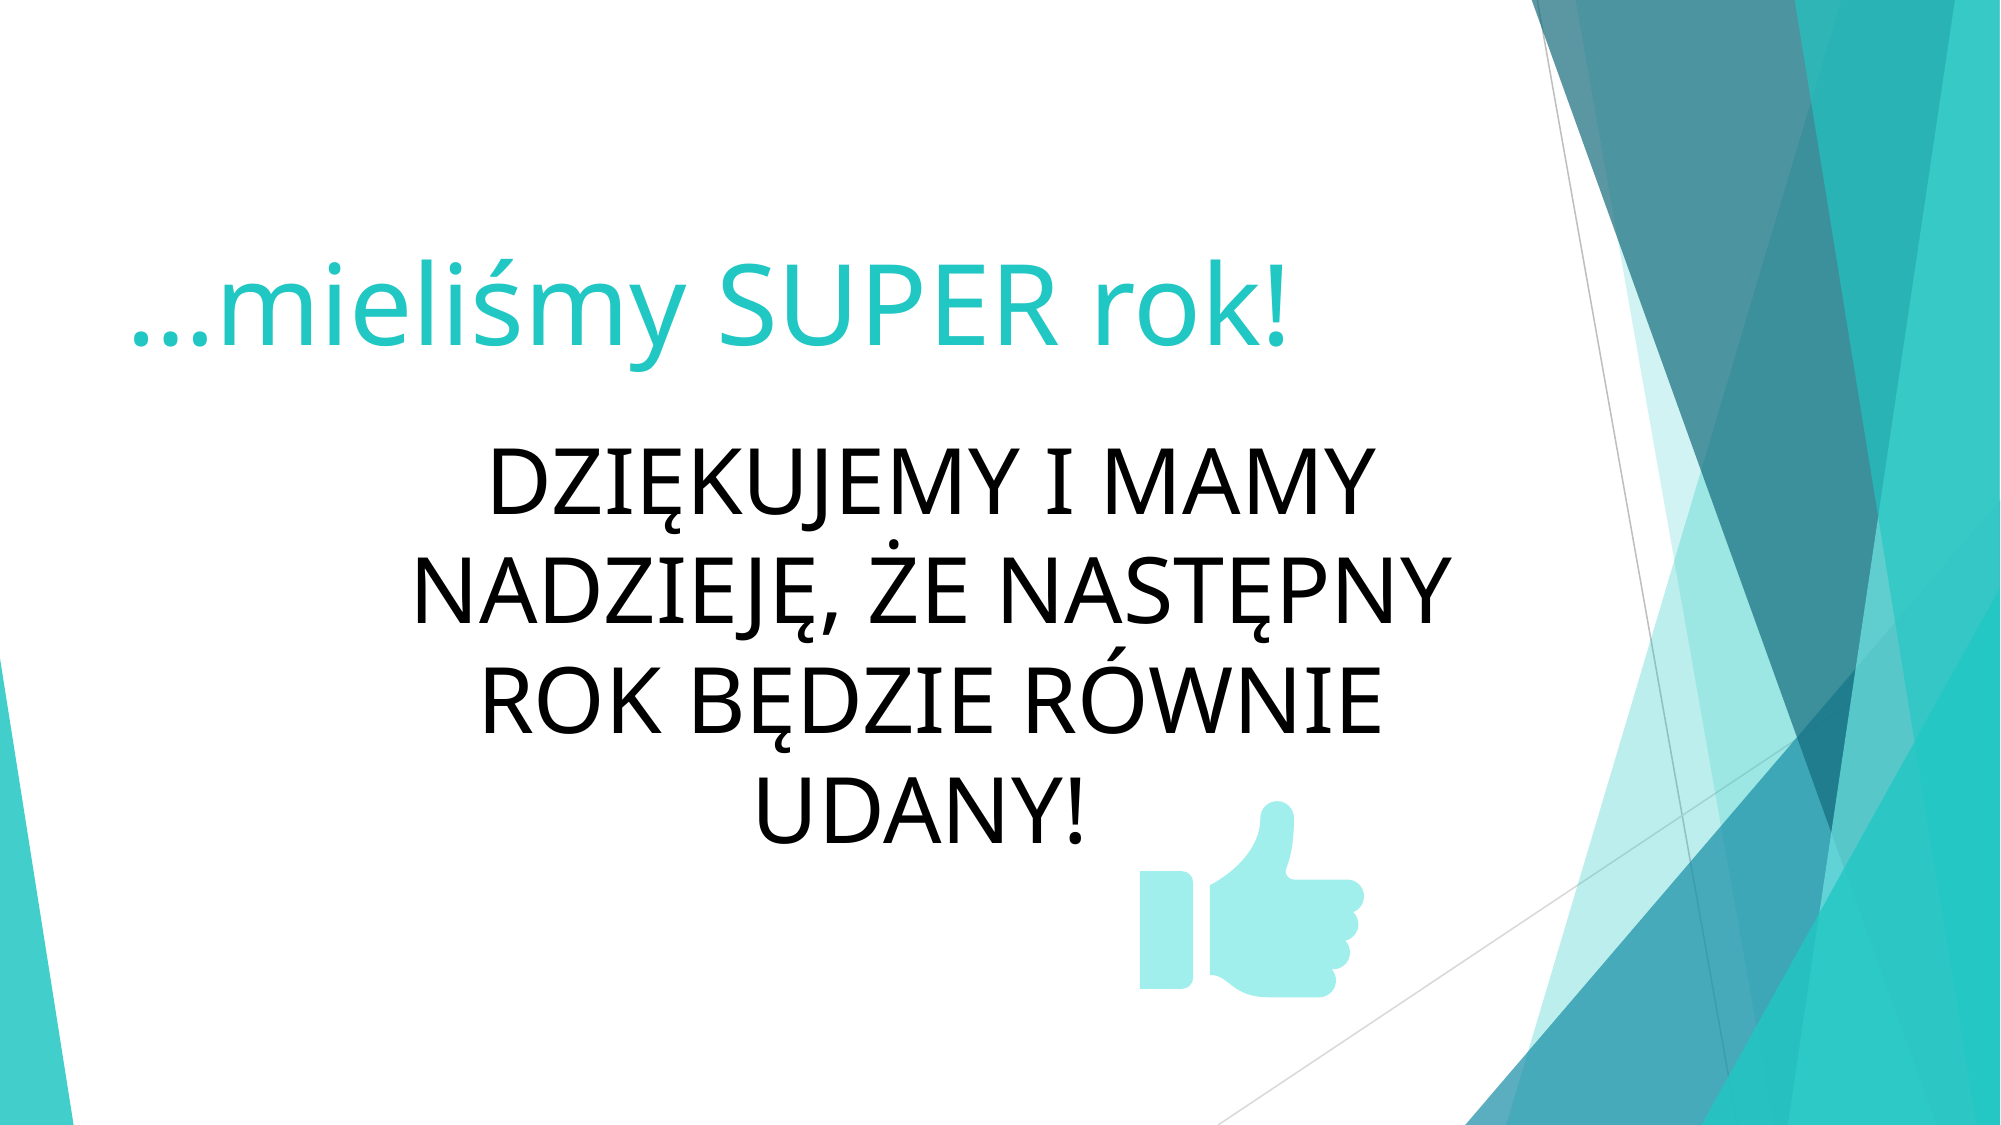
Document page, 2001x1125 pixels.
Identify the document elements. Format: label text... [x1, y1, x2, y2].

text_box DZIĘKUJEMY I MAMY NADZIEJĘ, ŻE NASTĘPNY ROK BĘDZIE RÓWNIE UDANY! [293, 414, 1570, 760]
picture [1116, 763, 1388, 1036]
title …mieliśmy SUPER rok! [111, 225, 1522, 511]
